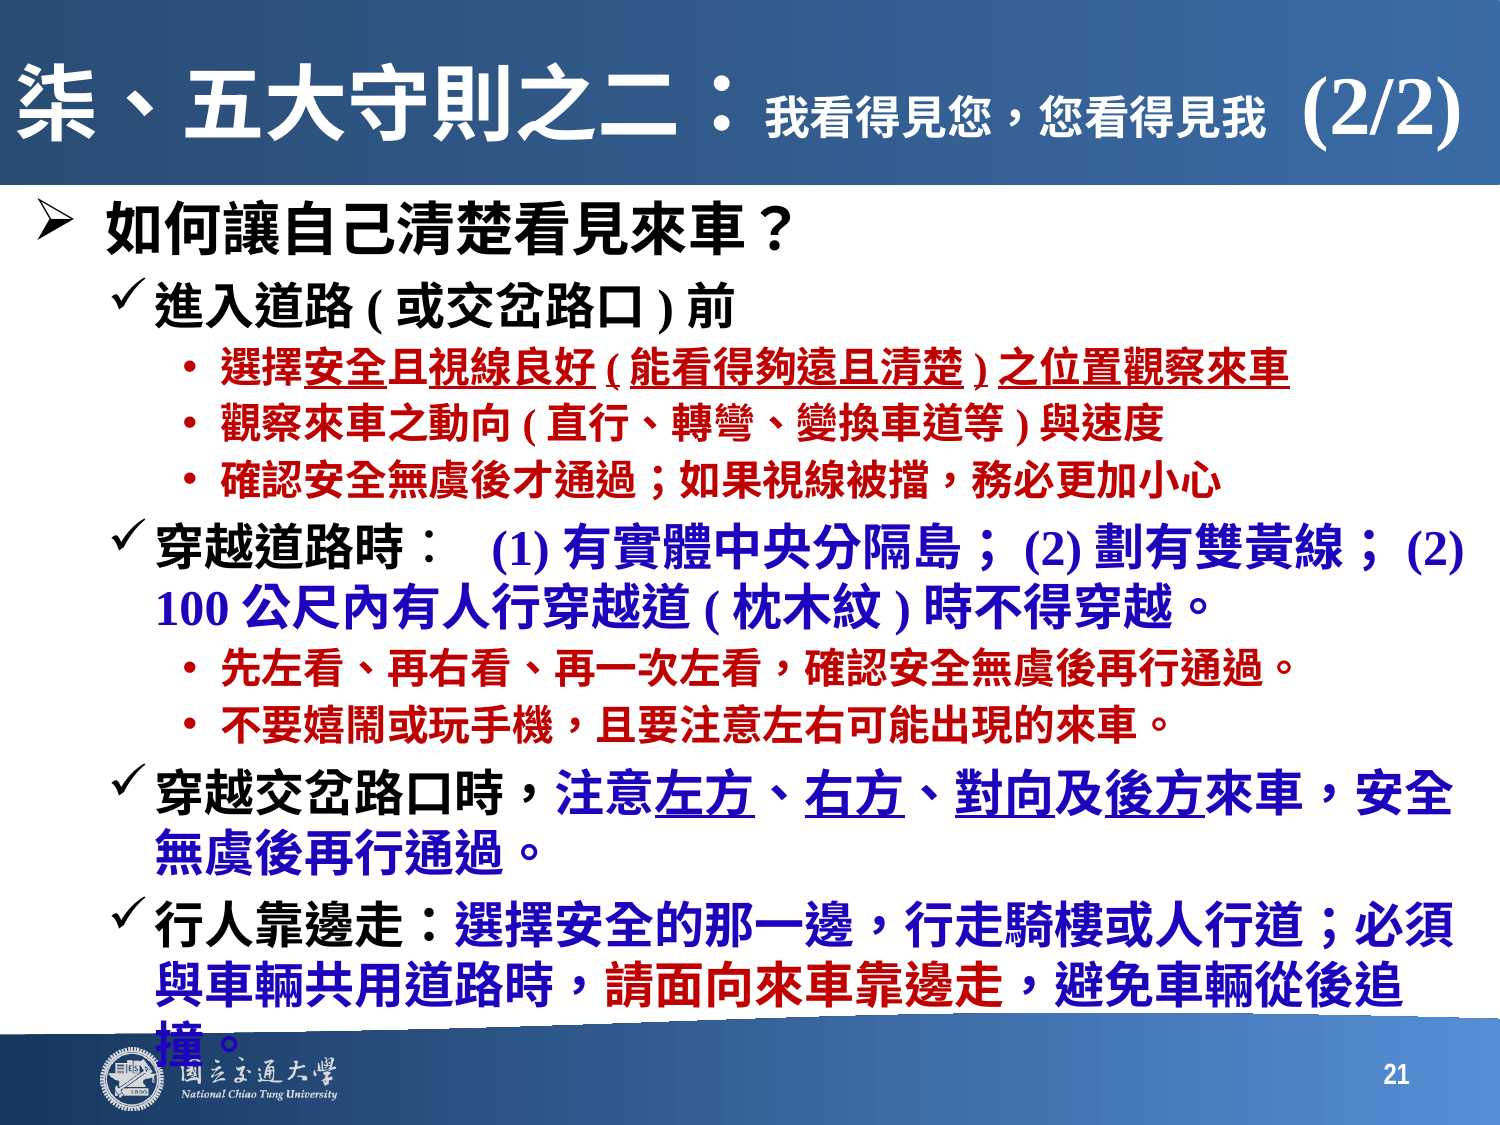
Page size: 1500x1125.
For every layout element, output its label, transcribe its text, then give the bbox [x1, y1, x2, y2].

slide_number <編號> [1074, 1042, 1425, 1103]
title 柒、五大守則之二：我看得見您，您看得見我 (2/2) [0, 31, 1500, 171]
list 如何讓自己清楚看見來車？ 進入道路(或交岔路口)前 選擇安全且視線良好(能看得夠遠且清楚)之位置觀察來車 觀察來車之動向(直行、轉彎、變換車道等)與速度 確認安全無虞後才通過；如果視線被擋，務必更加小心 穿越道路時： (1)有實體中央分隔島；(2)劃有雙黃線；(2) 100公尺內有人行穿越道(枕木紋)時不得穿越。 先左看、再右看、再一次左看，確認安全無虞後再行通過。 不要嬉鬧或玩手機，且要注意左右可能出現的來車。 穿越交岔路口時，注意左方、右方、對向及後方來車，安全無虞後再行通過。 行人靠邊走：選擇安全的那一邊，行走騎樓或人行道；必須與車輛共用道路時，請面向來車靠邊走，避免車輛從後追撞。 [17, 184, 1500, 1012]
